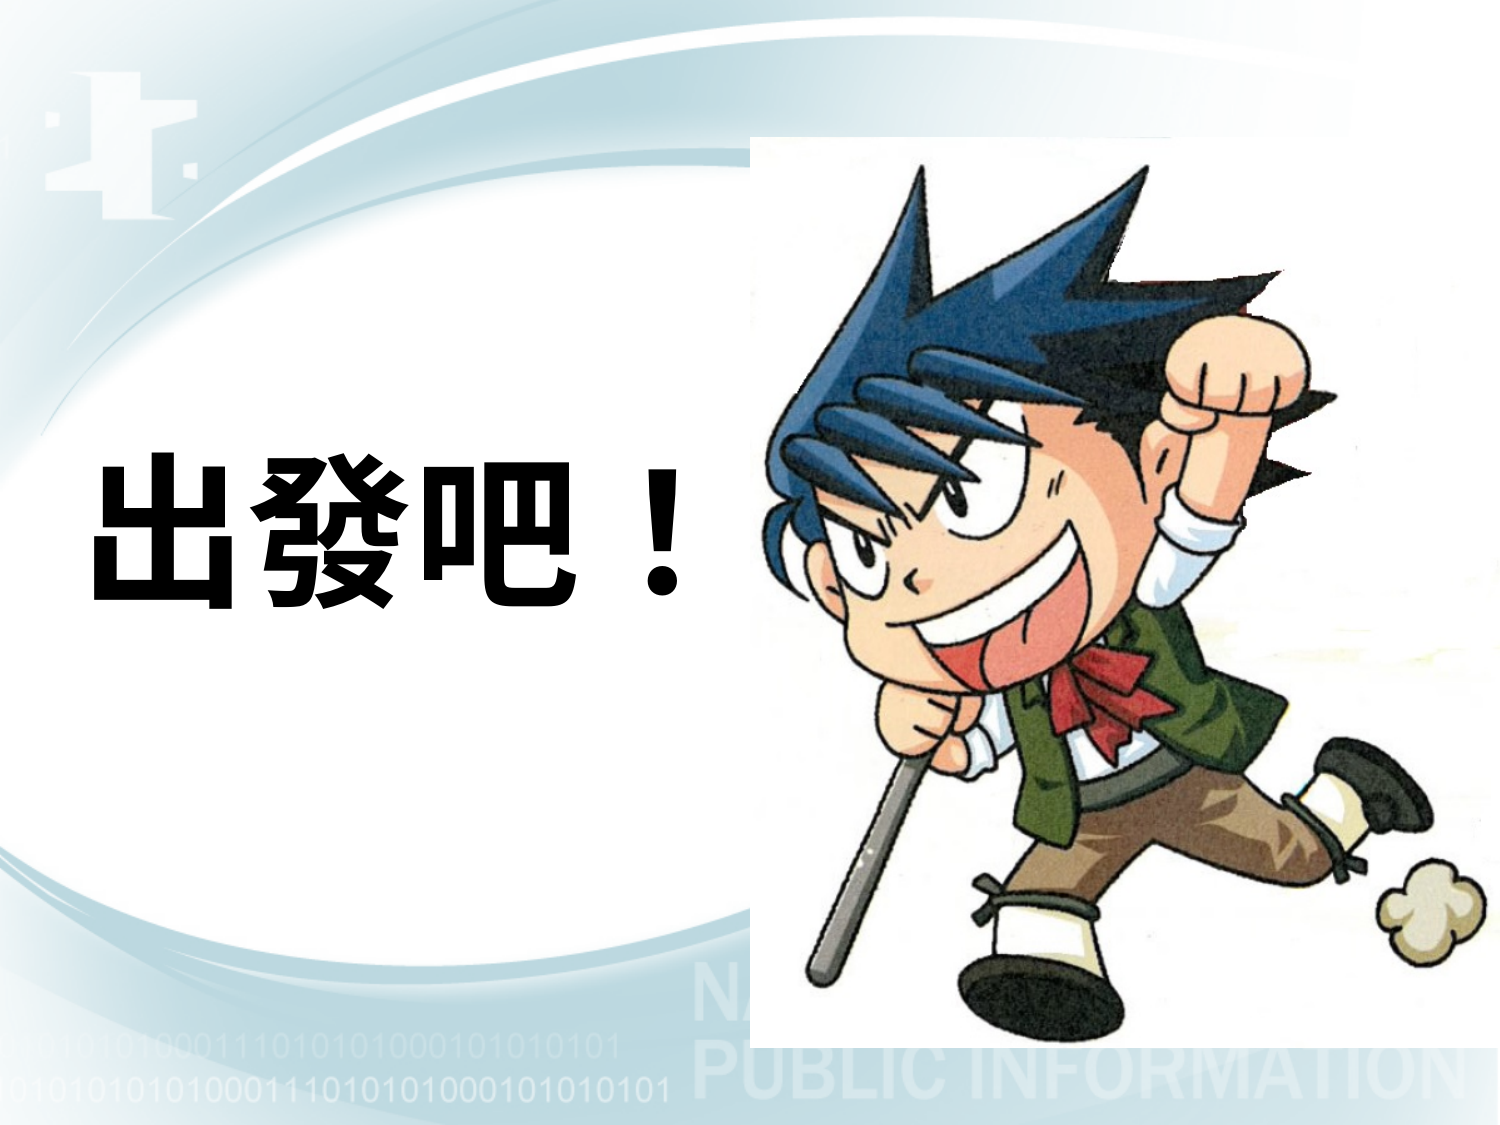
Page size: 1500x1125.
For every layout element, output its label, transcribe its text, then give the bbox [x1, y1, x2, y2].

text_box 出發吧！ [64, 420, 769, 638]
picture [750, 137, 1500, 1048]
